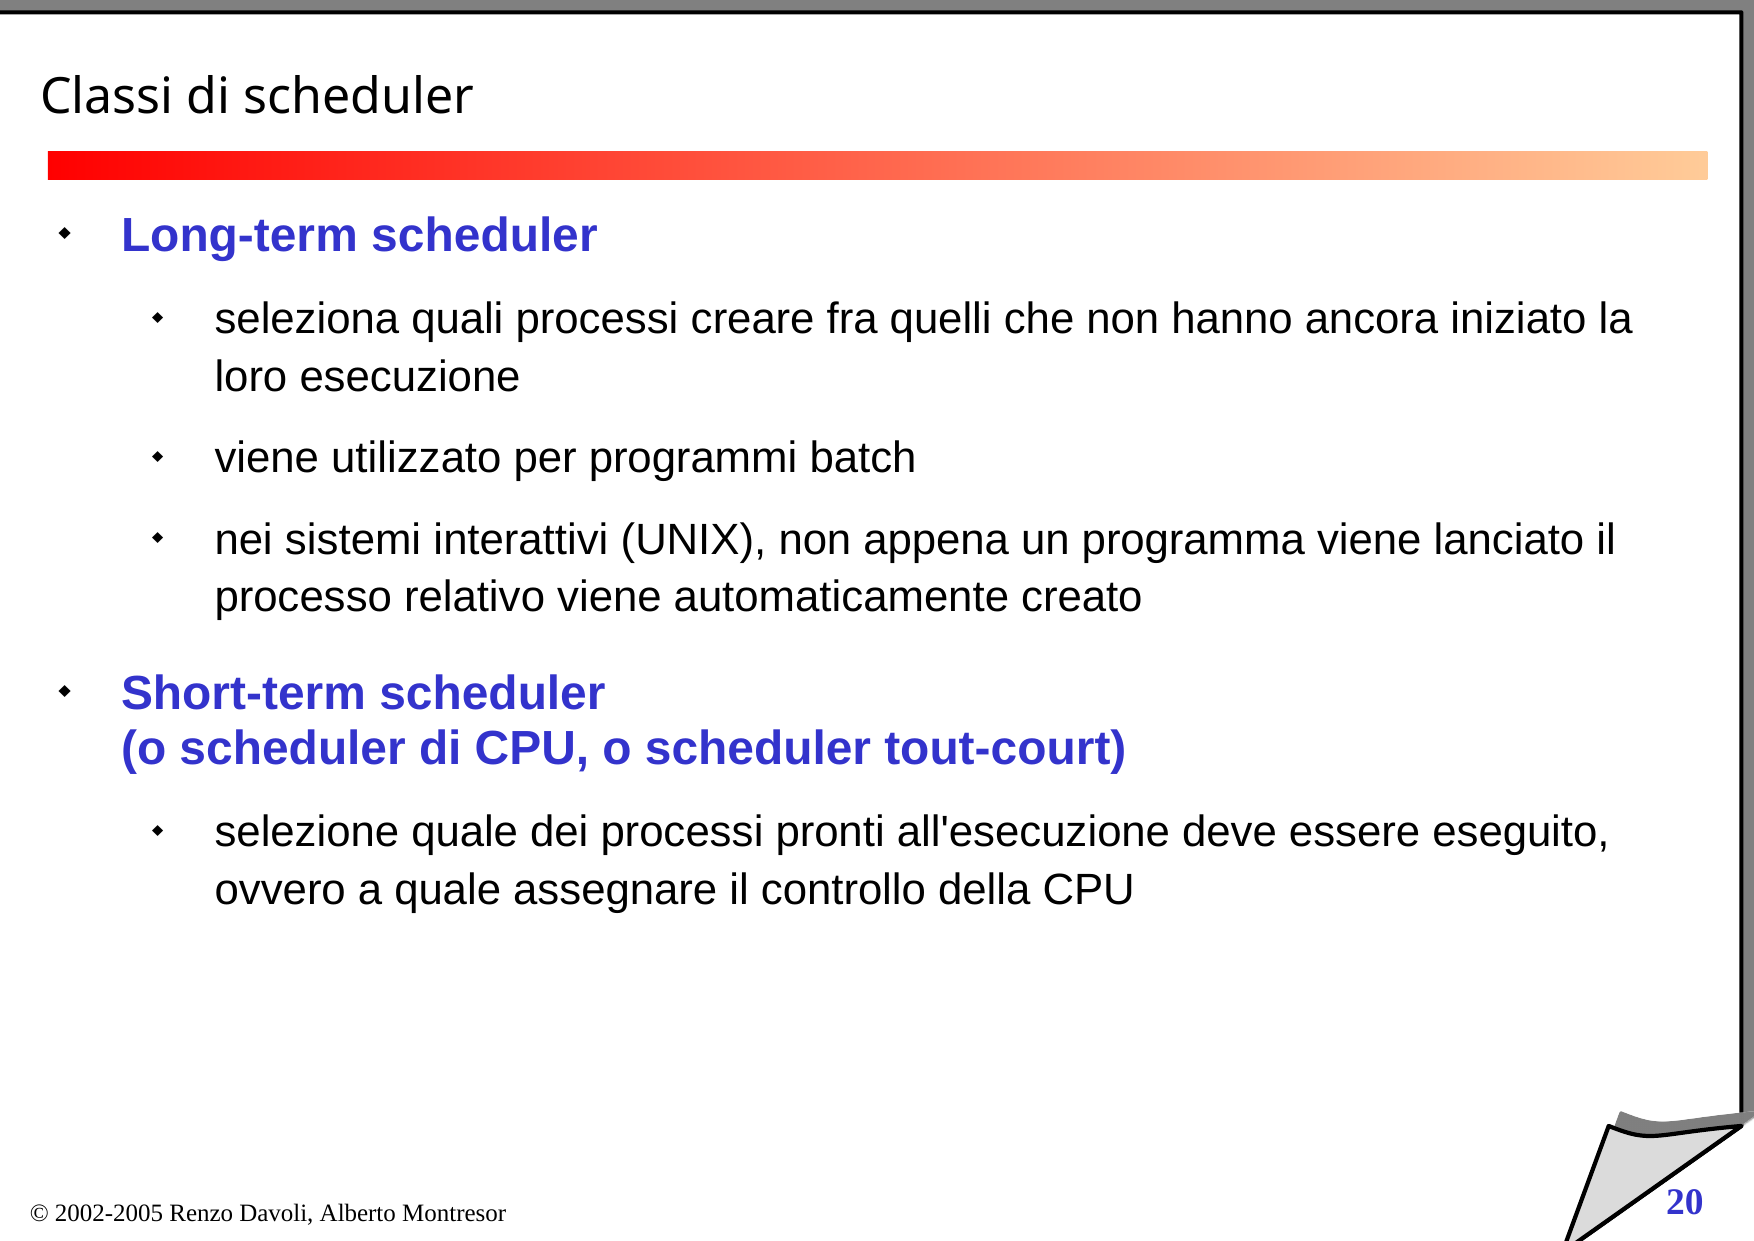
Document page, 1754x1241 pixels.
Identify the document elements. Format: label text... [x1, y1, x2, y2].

list Long-term scheduler seleziona quali processi creare fra quelli che non hanno ancora iniziato la loro esecuzione viene utilizzato per programmi batch nei sistemi interattivi (UNIX), non appena un programma viene lanciato il processo relativo viene automaticamente creato Short-term scheduler (o scheduler di CPU, o scheduler tout-court) selezione quale dei processi pronti all'esecuzione deve essere eseguito, ovvero a quale assegnare il controllo della CPU [58, 206, 1696, 985]
title Classi di scheduler [40, 49, 1714, 144]
